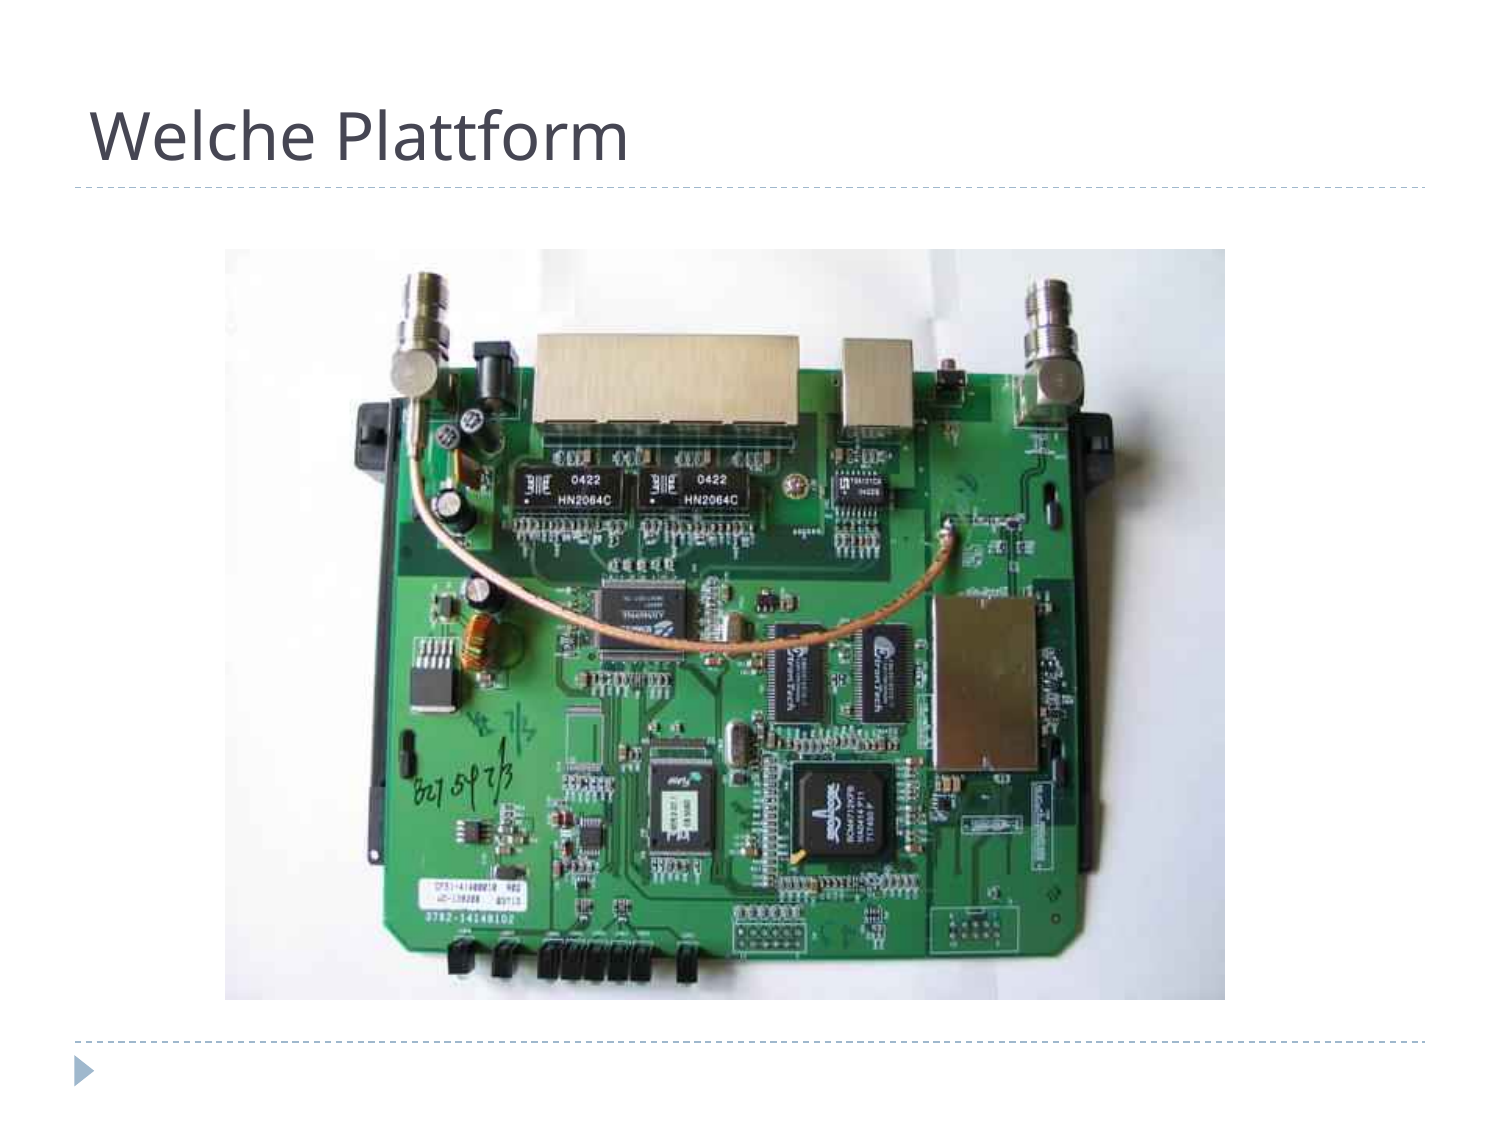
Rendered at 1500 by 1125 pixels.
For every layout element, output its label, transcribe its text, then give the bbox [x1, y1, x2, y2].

picture [225, 249, 1225, 1000]
title Welche Plattform [75, 24, 1426, 188]
